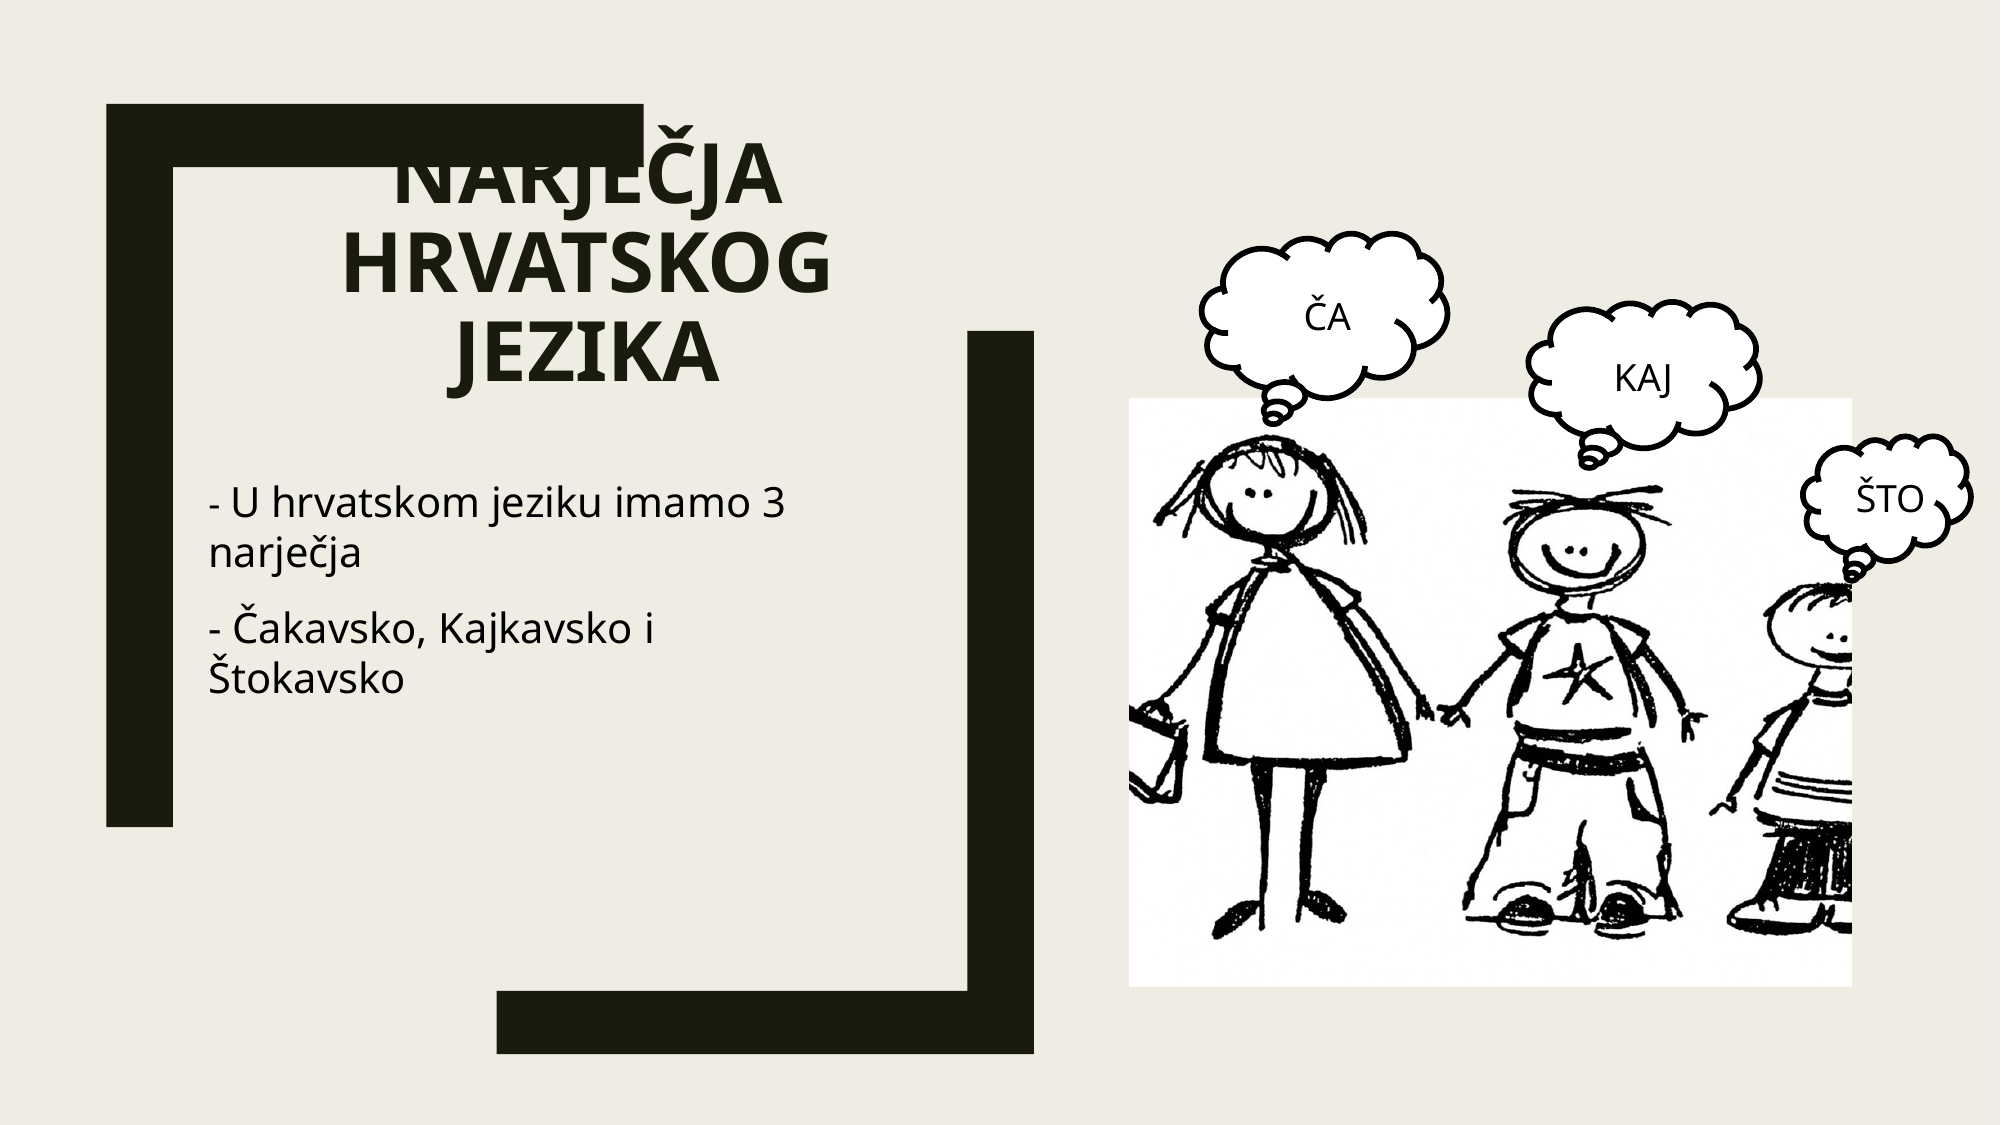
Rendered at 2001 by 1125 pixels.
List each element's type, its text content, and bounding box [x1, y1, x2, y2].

text_box ŠTO [1840, 467, 1948, 529]
text_box [0, 0, 2000, 1125]
picture [1129, 398, 1852, 987]
text_box KAJ [1598, 346, 1739, 407]
text_box - U hrvatskom jeziku imamo 3 narječja [193, 468, 902, 535]
text_box Narječja hrvatskog jezika [193, 0, 980, 407]
text_box ČA [1288, 285, 1398, 347]
text_box - Čakavsko, Kajkavsko i Štokavsko [193, 594, 841, 660]
